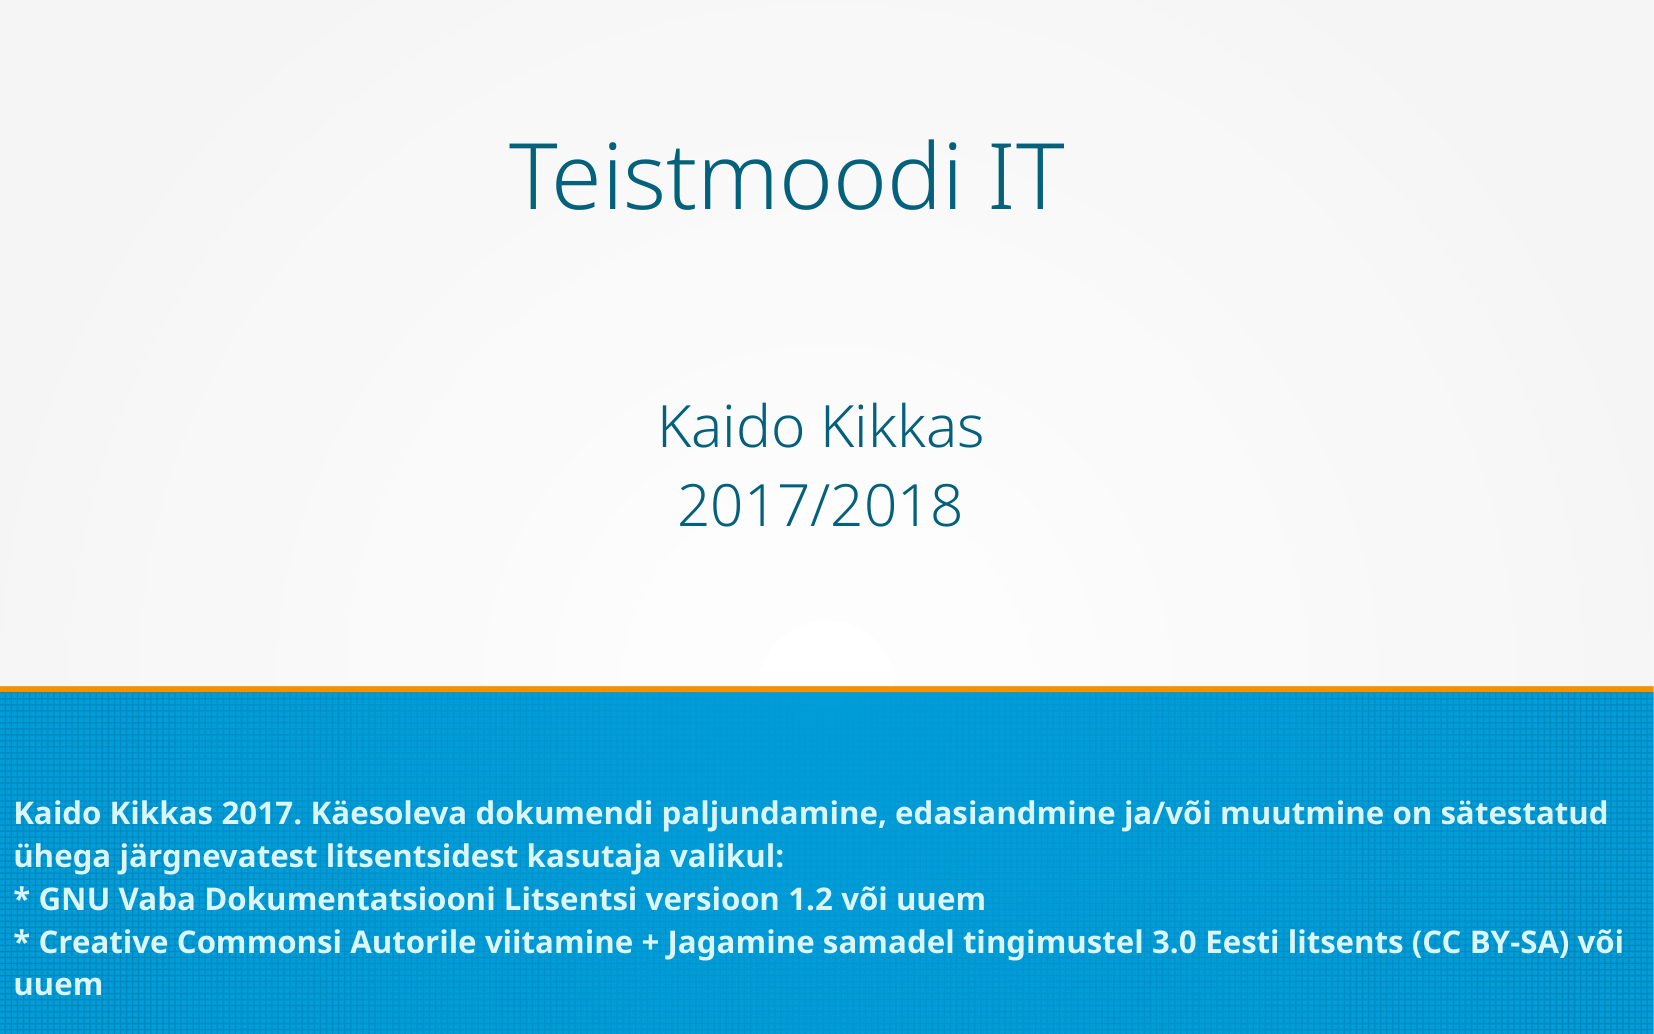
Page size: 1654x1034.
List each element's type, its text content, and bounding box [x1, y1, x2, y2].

title Teistmoodi IT [75, 37, 1501, 237]
picture [0, 0, 1654, 692]
subtitle Kaido Kikkas 2017. Käesoleva dokumendi paljundamine, edasiandmine ja/või muutmine on sätestatud ühega järgnevatest litsentsidest kasutaja valikul: * GNU Vaba Dokumentatsiooni Litsentsi versioon 1.2 või uuem * Creative Commonsi Autorile viitamine + Jagamine samadel tingimustel 3.0 Eesti litsents (CC BY-SA) või uuem [13, 791, 1630, 1004]
title Kaido Kikkas 2017/2018 [259, 345, 1382, 544]
